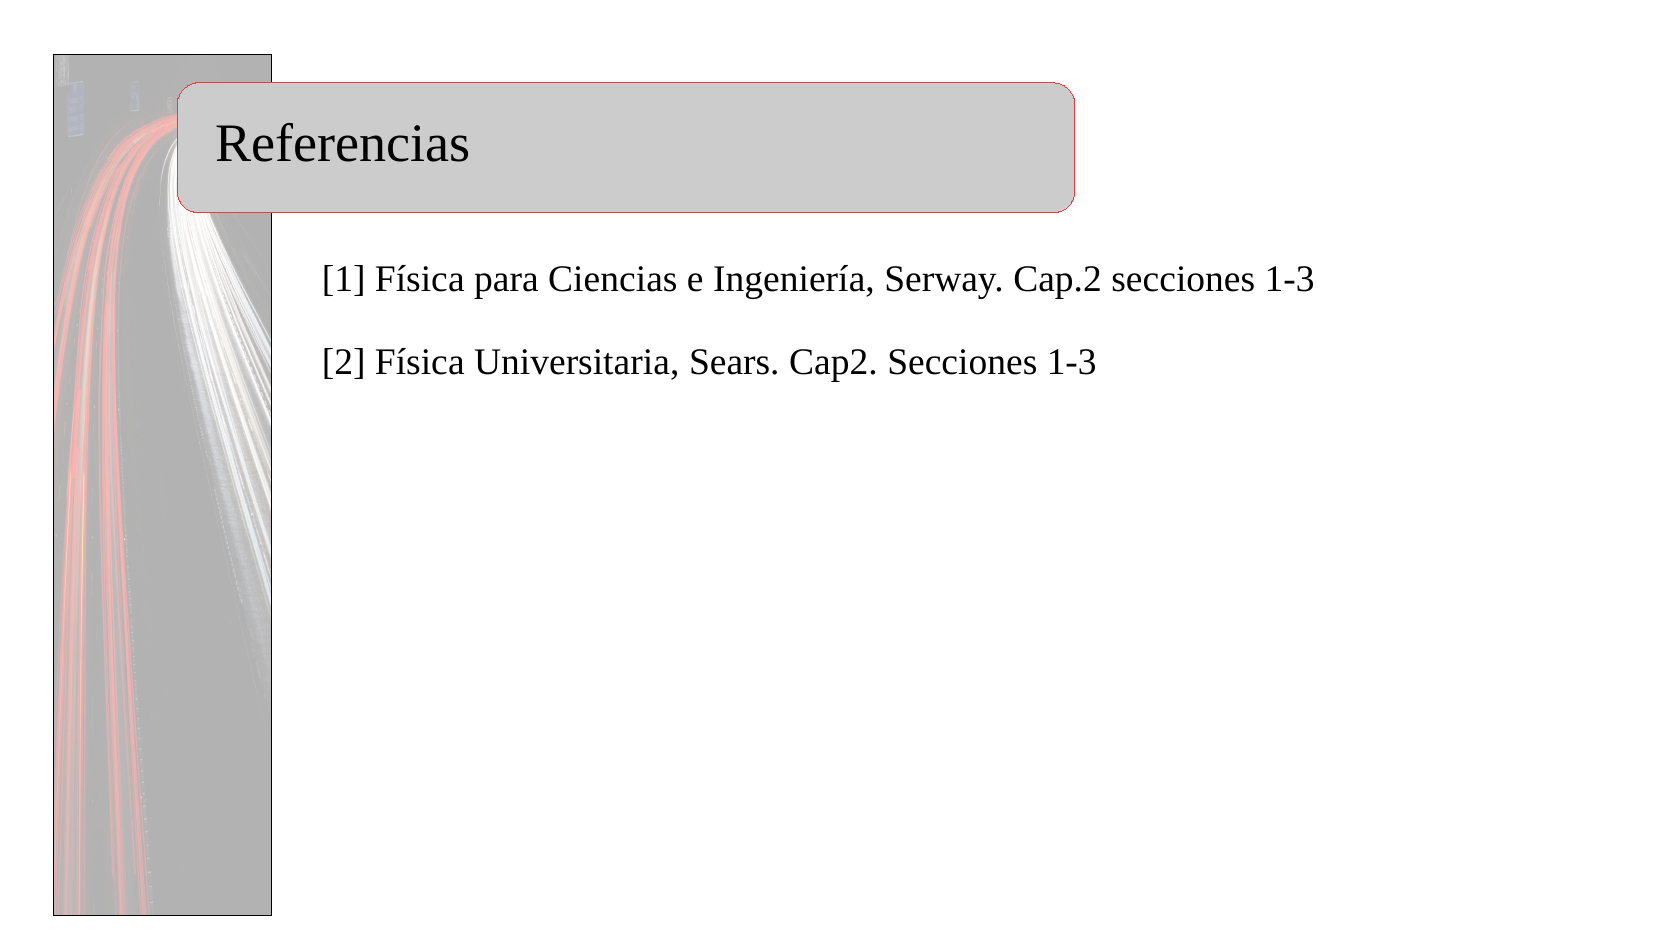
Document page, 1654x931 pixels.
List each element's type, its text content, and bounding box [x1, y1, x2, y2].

text_box Referencias [200, 106, 1040, 182]
picture [53, 54, 272, 916]
text_box [1] Física para Ciencias e Ingeniería, Serway. Cap.2 secciones 1-3 [2] Física Universitaria, Sears. Cap2. Secciones 1-3 [307, 250, 1607, 414]
text_box [177, 82, 1075, 213]
